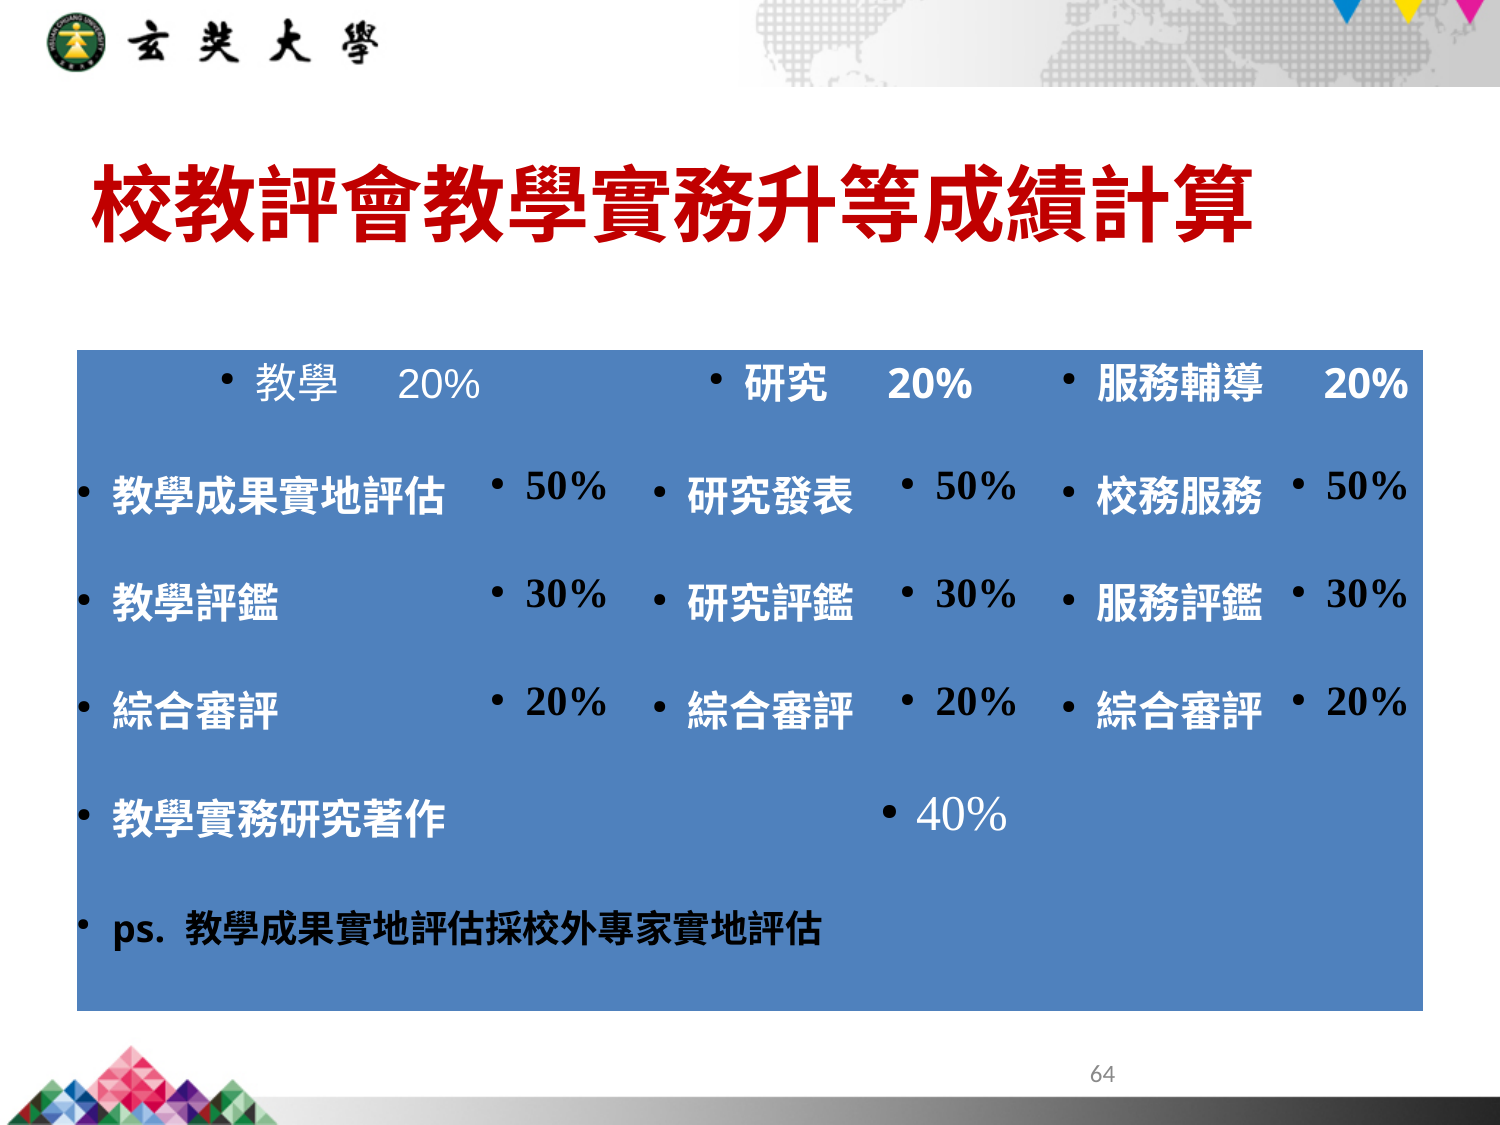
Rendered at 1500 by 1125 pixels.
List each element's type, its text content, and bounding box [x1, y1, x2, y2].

table_cell 30% [465, 570, 635, 678]
table_cell 20% [872, 678, 1047, 786]
text_box 64 [1074, 1042, 1426, 1103]
text_box 校教評會教學實務升等成績計算 [75, 125, 1426, 279]
table_cell 50% [872, 463, 1047, 570]
table_cell 研究評鑑 [635, 570, 872, 678]
table_cell 50% [1278, 463, 1423, 570]
table_cell 20% [1278, 678, 1423, 786]
table_cell 30% [1278, 570, 1423, 678]
table_cell 教學評鑑 [77, 570, 465, 678]
table_cell 綜合審評 [635, 678, 872, 786]
table_cell 20% [465, 678, 635, 786]
table_cell ps. 教學成果實地評估採校外專家實地評估 [77, 899, 1423, 1011]
table_header 教學 20% [77, 350, 635, 463]
table_cell 服務評鑑 [1047, 570, 1278, 678]
table_cell 校務服務 [1047, 463, 1278, 570]
table_cell 50% [465, 463, 635, 570]
table_cell 30% [872, 570, 1047, 678]
table_cell 40% [465, 786, 1423, 899]
table_cell 研究發表 [635, 463, 872, 570]
table_header 研究 20% [635, 350, 1047, 463]
table_cell 教學實務研究著作 [77, 786, 465, 899]
table_cell 教學成果實地評估 [77, 463, 465, 570]
table_cell 綜合審評 [1047, 678, 1278, 786]
table_cell 綜合審評 [77, 678, 465, 786]
table_header 服務輔導 20% [1047, 350, 1423, 463]
